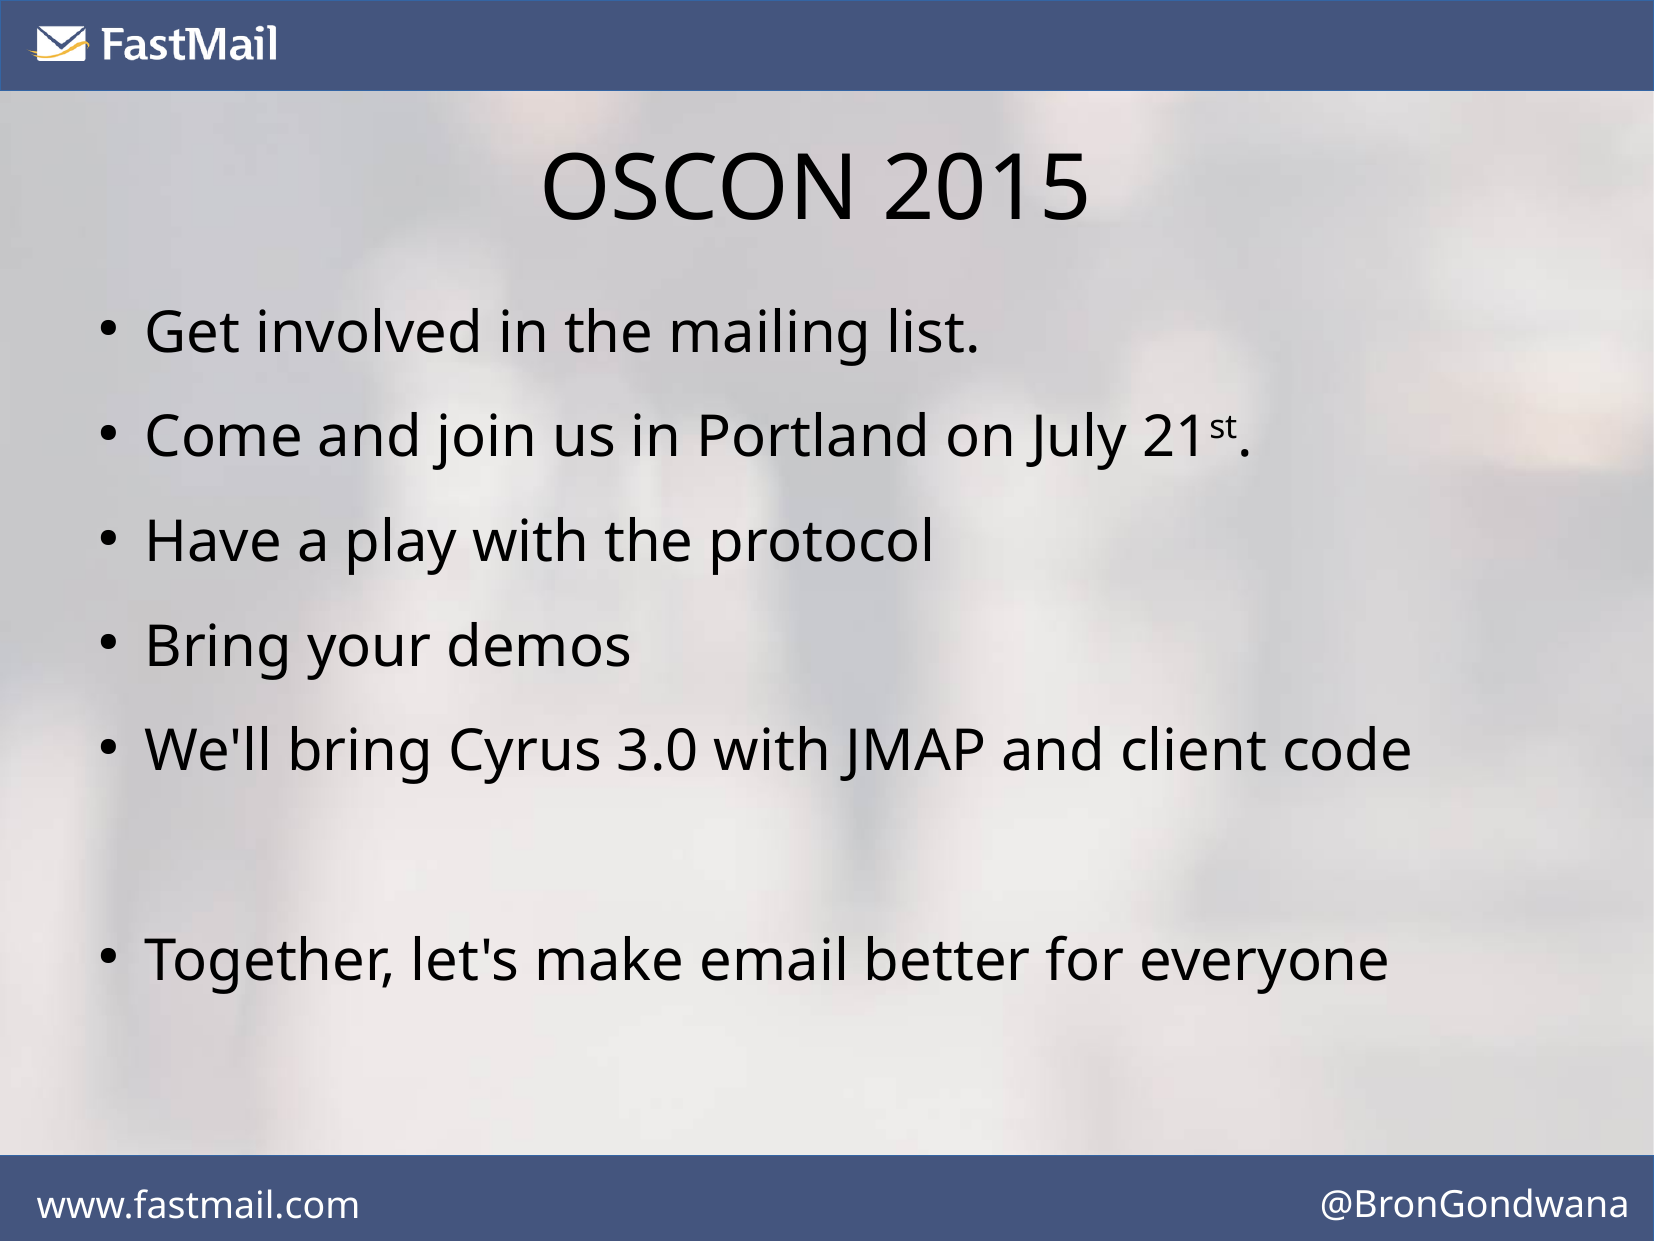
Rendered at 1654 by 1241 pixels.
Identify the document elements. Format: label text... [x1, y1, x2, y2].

picture [0, 91, 1654, 1155]
list Get involved in the mailing list. Come and join us in Portland on July 21st. Have a play with the protocol Bring your demos We'll bring Cyrus 3.0 with JMAP and client code Together, let's make email better for everyone [82, 290, 1571, 1010]
title OSCON 2015 [71, 101, 1561, 267]
picture [26, 8, 302, 78]
